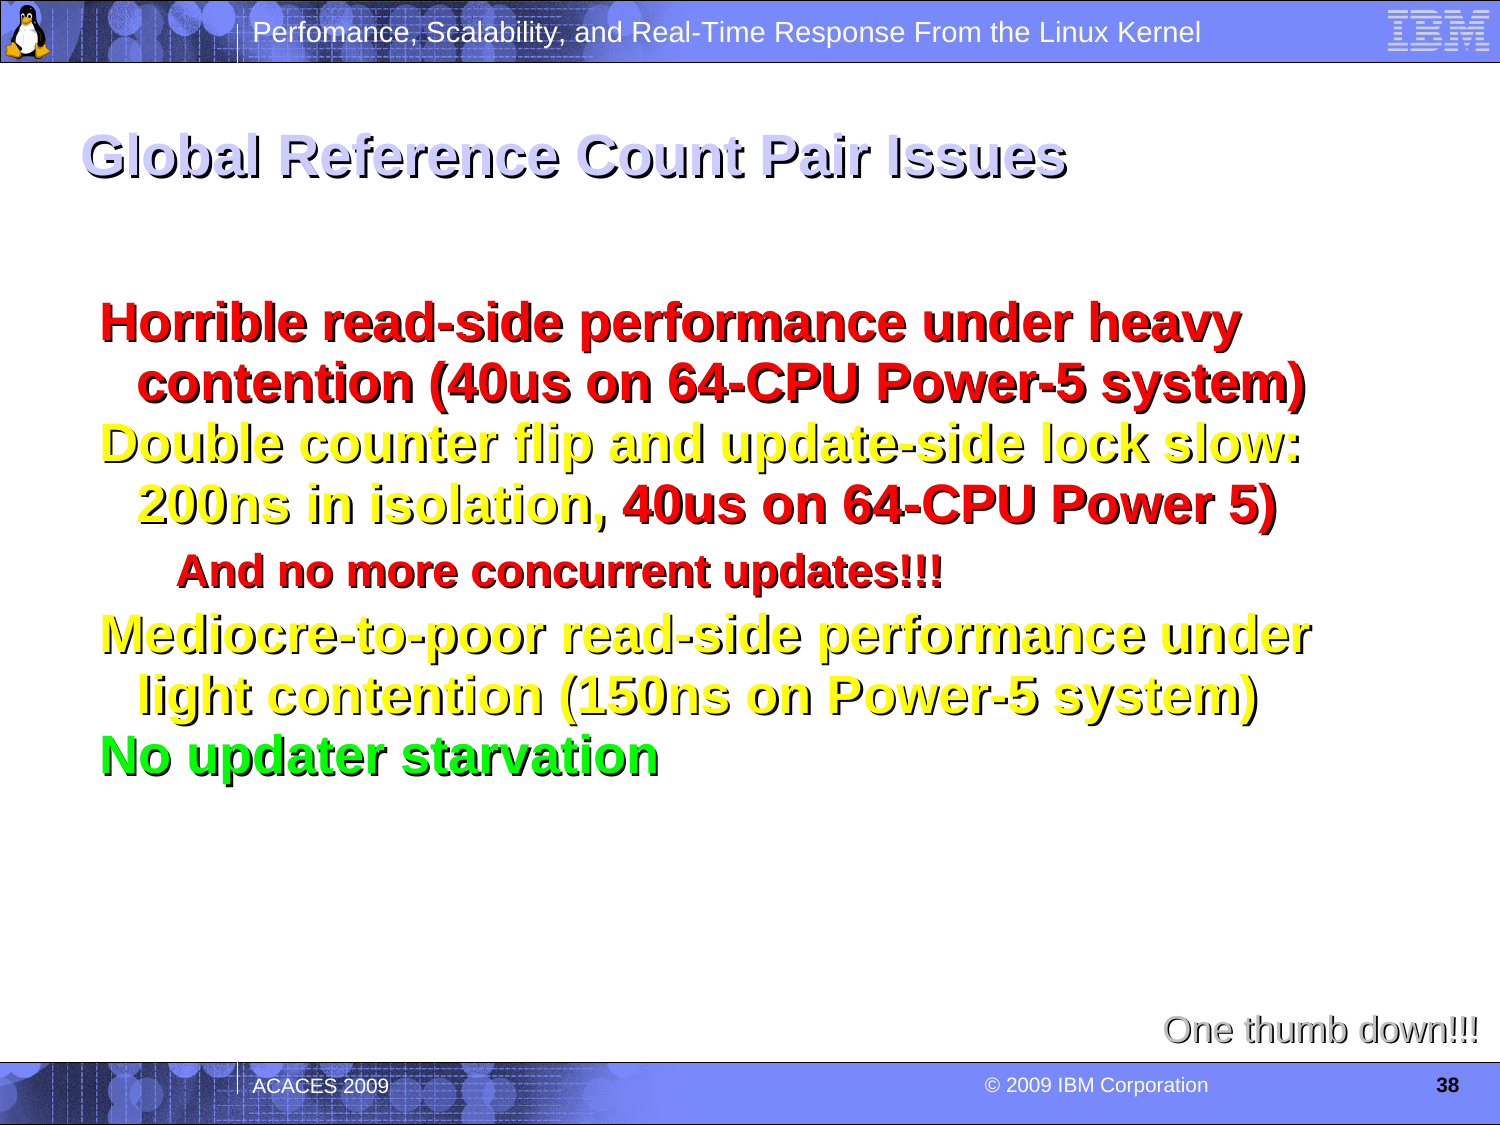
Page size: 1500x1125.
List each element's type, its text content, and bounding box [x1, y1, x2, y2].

list Horrible read-side performance under heavy contention (40us on 64-CPU Power-5 system) Double counter flip and update-side lock slow: 200ns in isolation, 40us on 64-CPU Power 5) And no more concurrent updates!!! Mediocre-to-poor read-side performance under light contention (150ns on Power-5 system) No updater starvation [99, 291, 1389, 1022]
title Global Reference Count Pair Issues [79, 124, 1433, 192]
picture [1, 1, 1500, 62]
picture [0, 1063, 1500, 1124]
text_box One thumb down!!! [1147, 1000, 1494, 1058]
